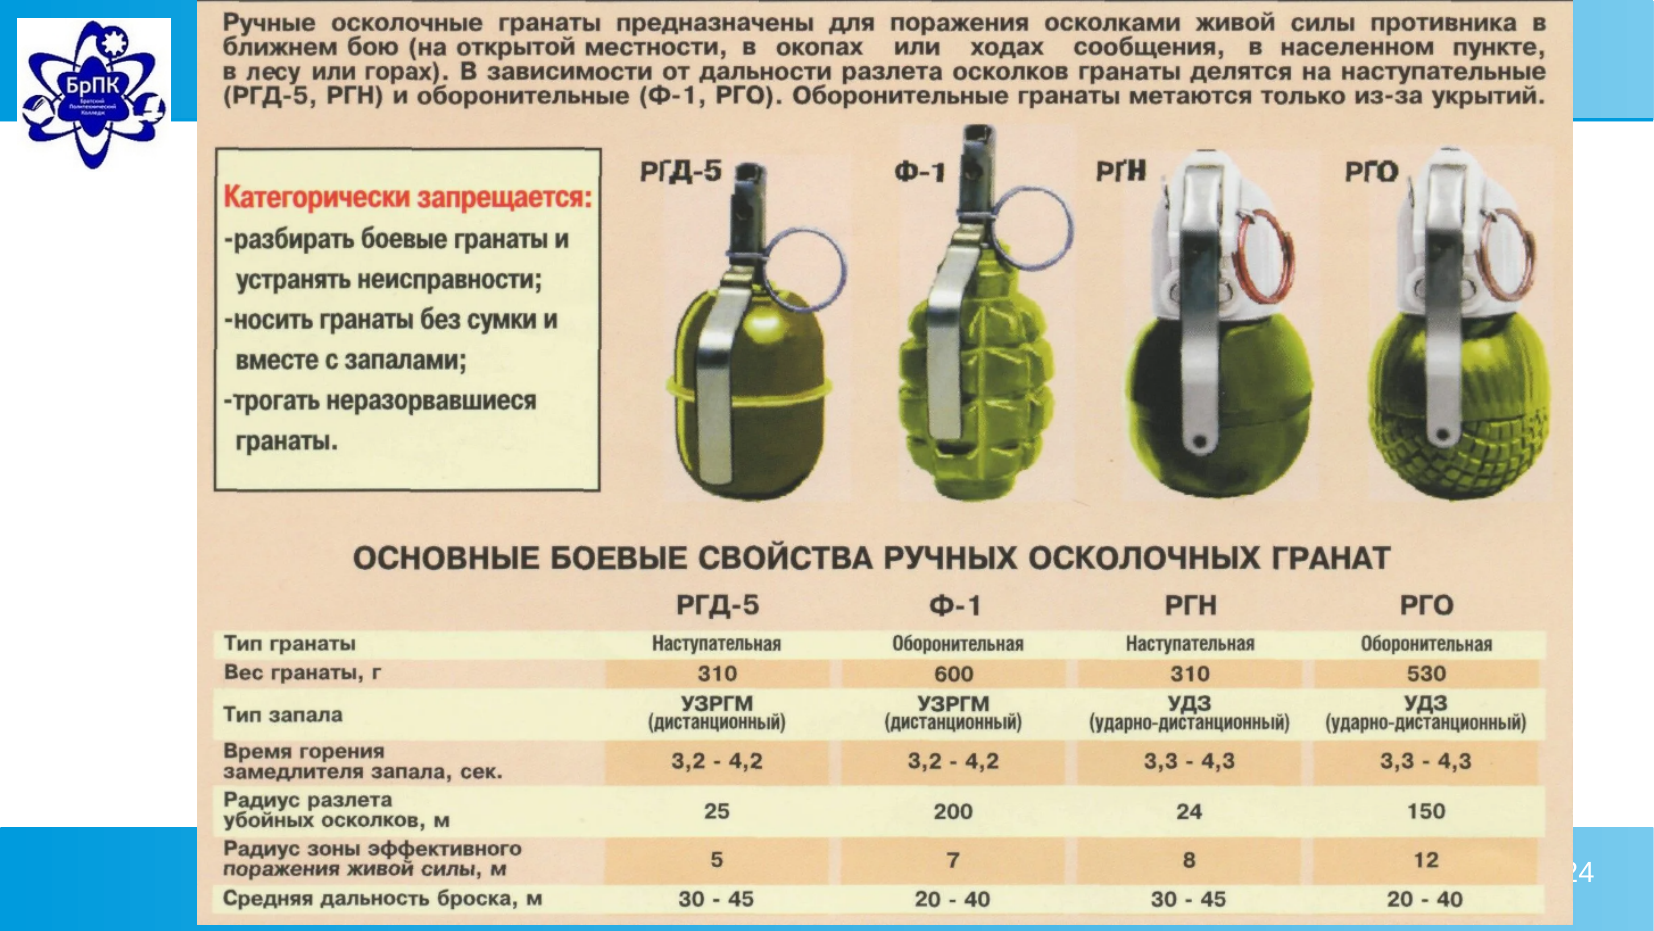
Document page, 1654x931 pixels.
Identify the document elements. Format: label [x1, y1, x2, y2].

picture [197, 0, 1573, 926]
picture [17, 19, 171, 172]
